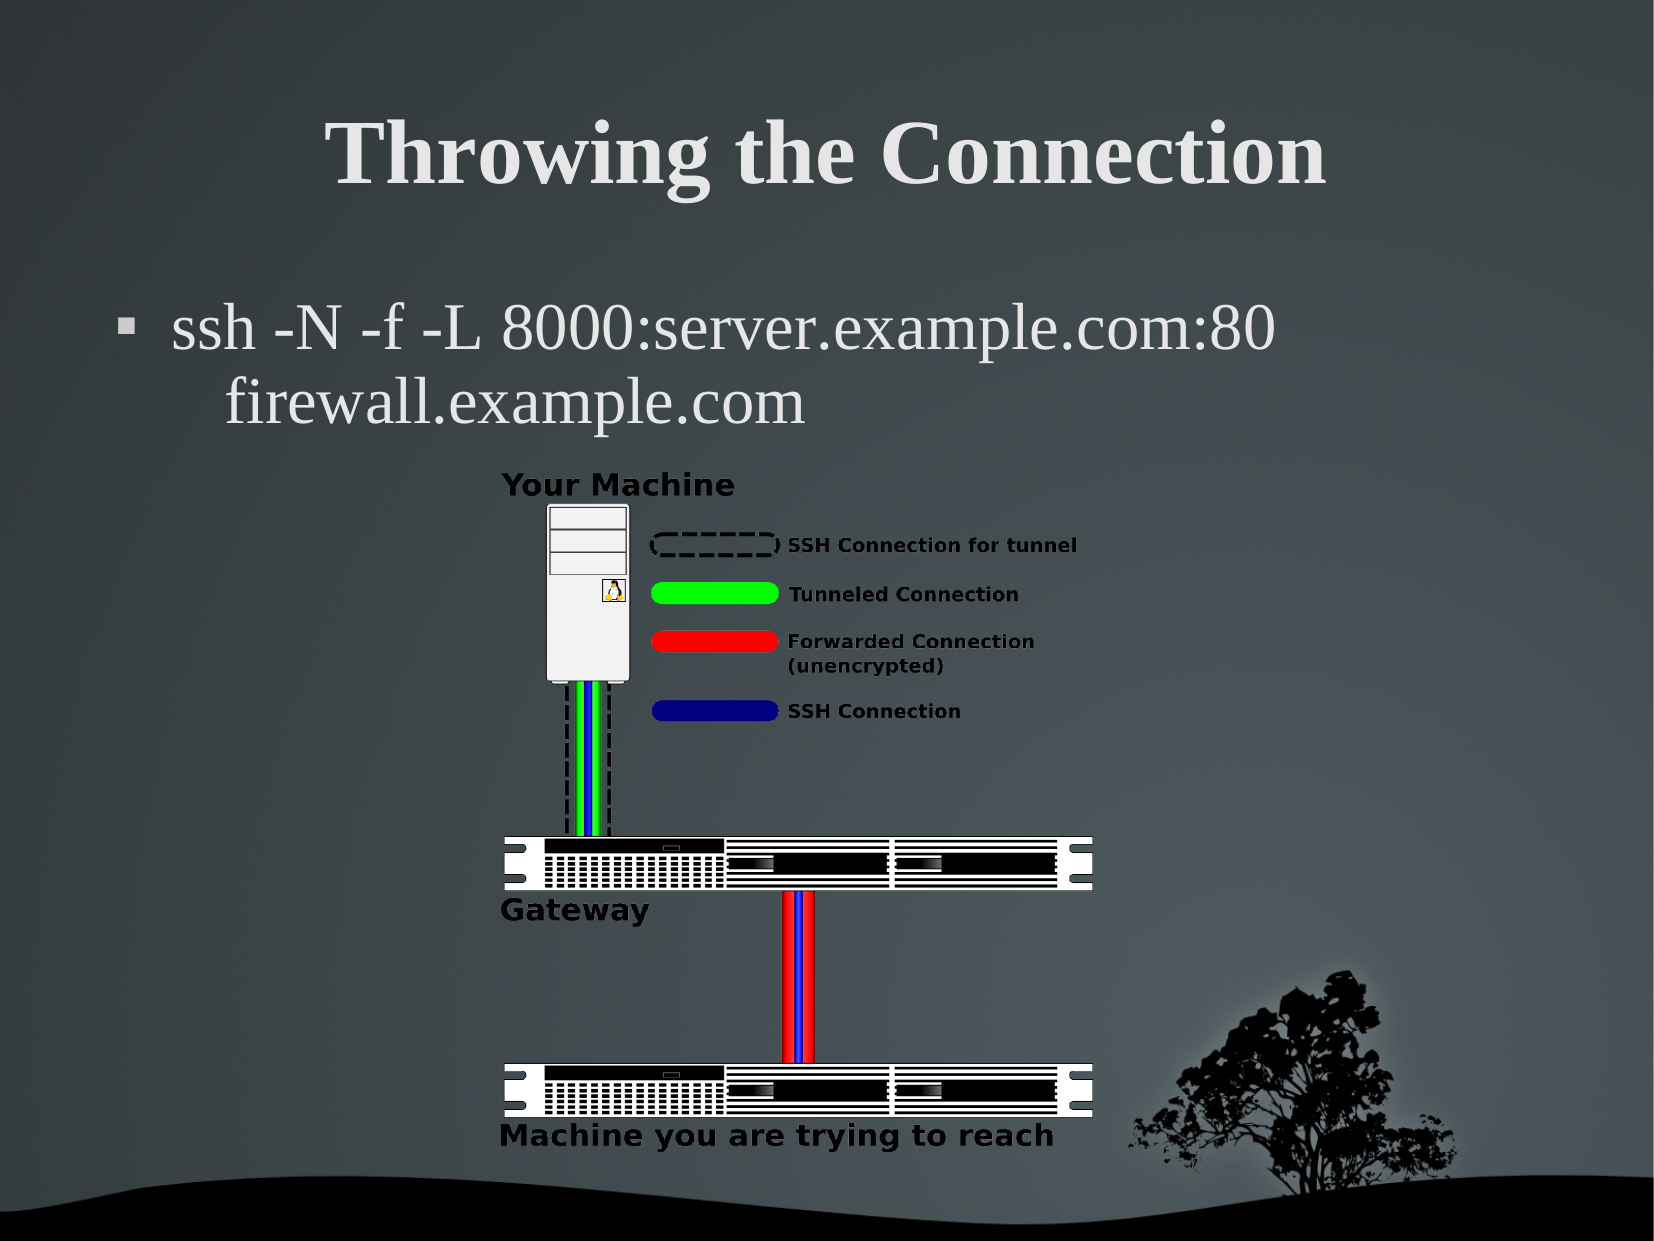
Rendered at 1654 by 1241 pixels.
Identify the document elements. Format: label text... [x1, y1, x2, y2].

list ssh -N -f -L 8000:server.example.com:80 firewall.example.com [82, 290, 1571, 1094]
title Throwing the Connection [82, 49, 1571, 257]
picture [0, 0, 1654, 1241]
